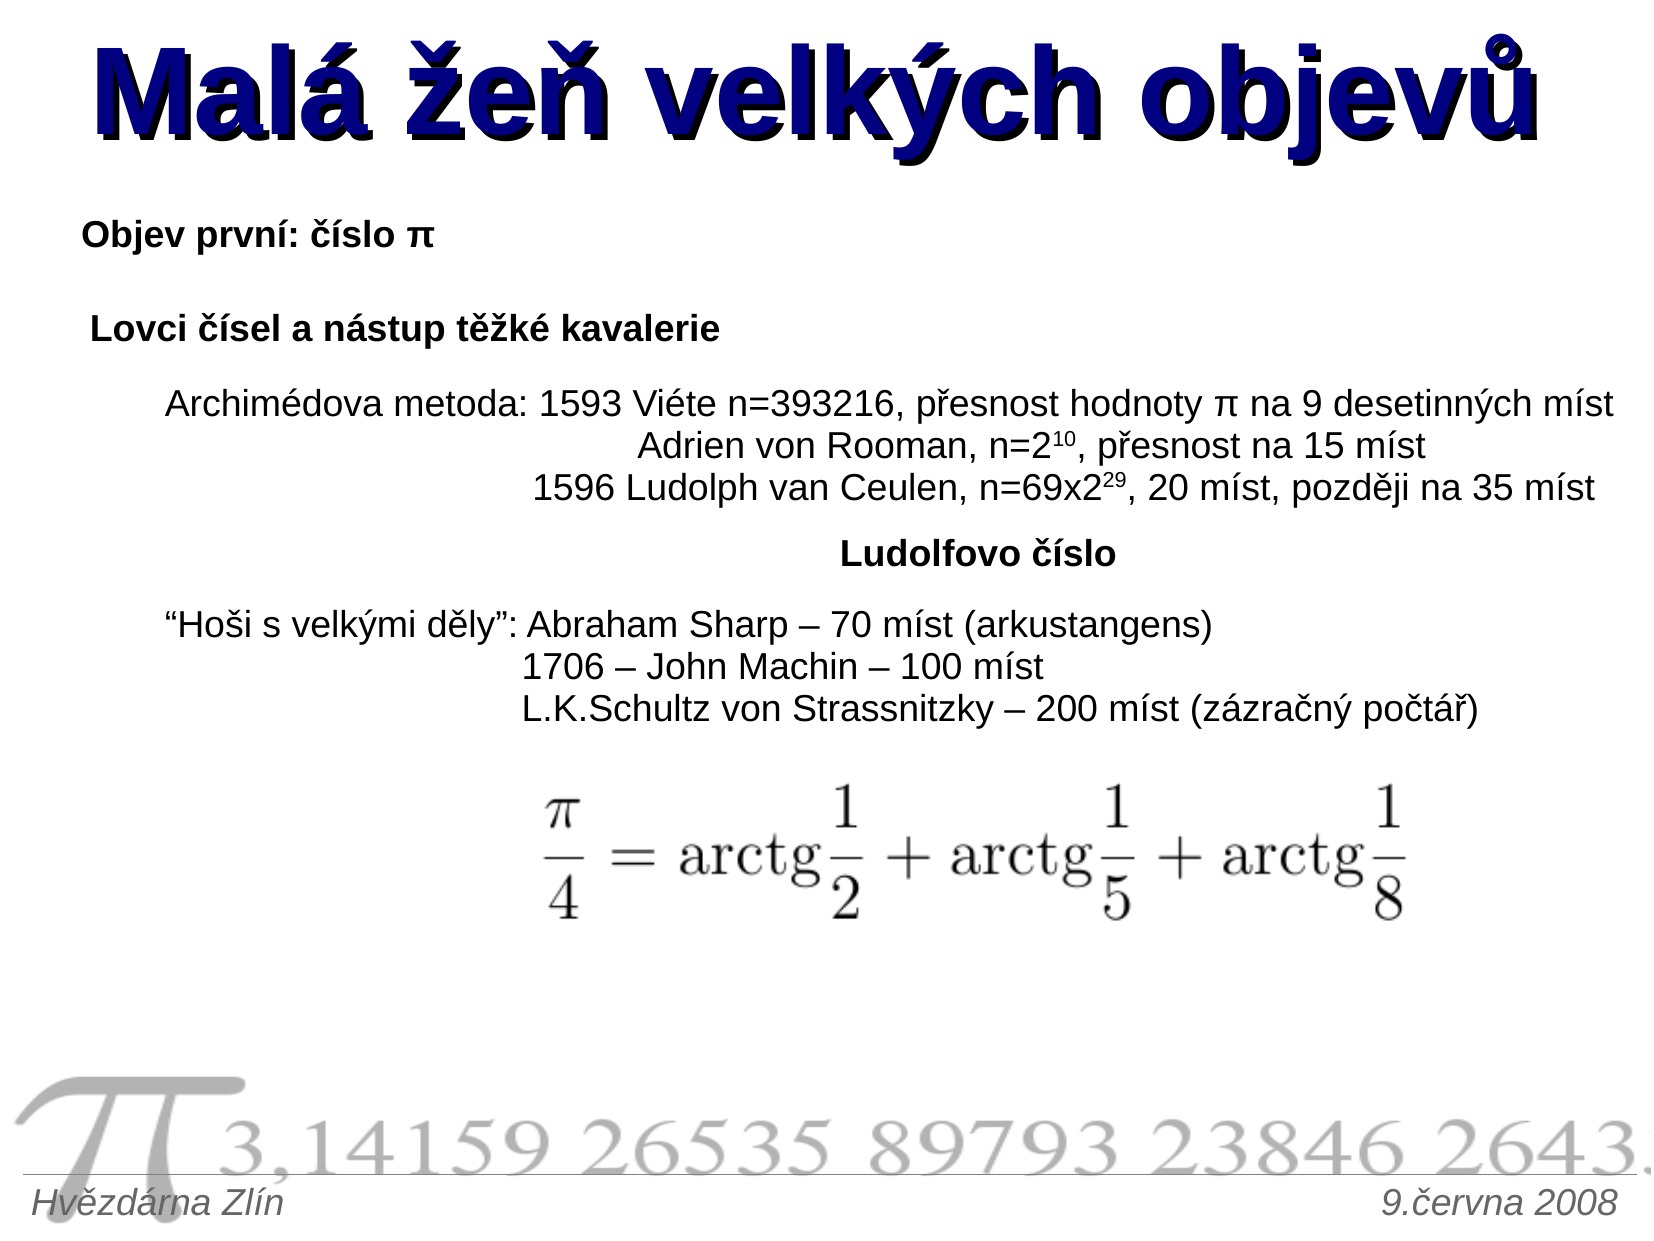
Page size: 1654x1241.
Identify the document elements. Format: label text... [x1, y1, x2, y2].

text_box Ludolfovo číslo [825, 525, 1133, 582]
picture [525, 768, 1426, 934]
picture [0, 1055, 1651, 1239]
text_box Malá žeň velkých objevů [75, 13, 1558, 169]
text_box “Hoši s velkými děly”: Abraham Sharp – 70 míst (arkustangens) 1706 – John Machin – 100 míst L.K.Schultz von Strassnitzky – 200 míst (zázračný počtář) [150, 596, 1497, 737]
text_box Objev první: číslo π [66, 205, 451, 263]
text_box Lovci čísel a nástup těžké kavalerie [75, 300, 737, 357]
text_box Archimédova metoda: 1593 Viéte n=393216, přesnost hodnoty π na 9 desetinných míst Adrien von Rooman, n=210, přesnost na 15 míst 1596 Ludolph van Ceulen, n=69x229, 20 míst, později na 35 míst [150, 375, 1631, 600]
text_box Hvězdárna Zlín 9.června 2008 [16, 1174, 1633, 1232]
